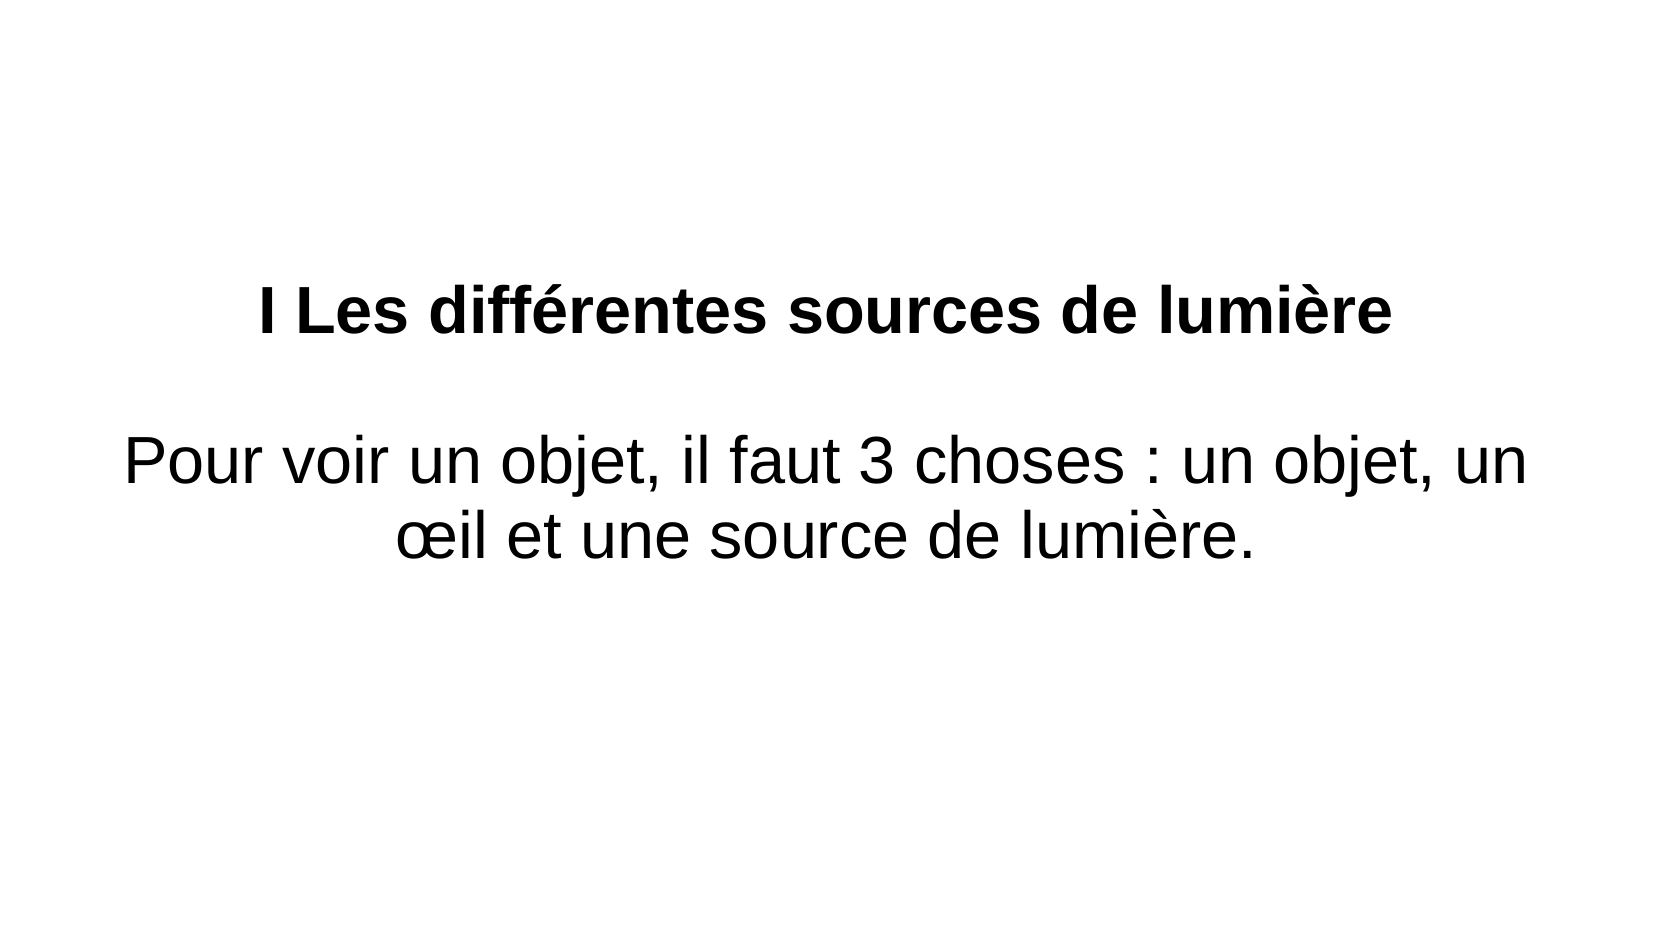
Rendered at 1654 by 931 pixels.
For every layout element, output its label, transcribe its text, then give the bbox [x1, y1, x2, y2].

subtitle I Les différentes sources de lumière Pour voir un objet, il faut 3 choses : un objet, un œil et une source de lumière. [82, 88, 1571, 758]
